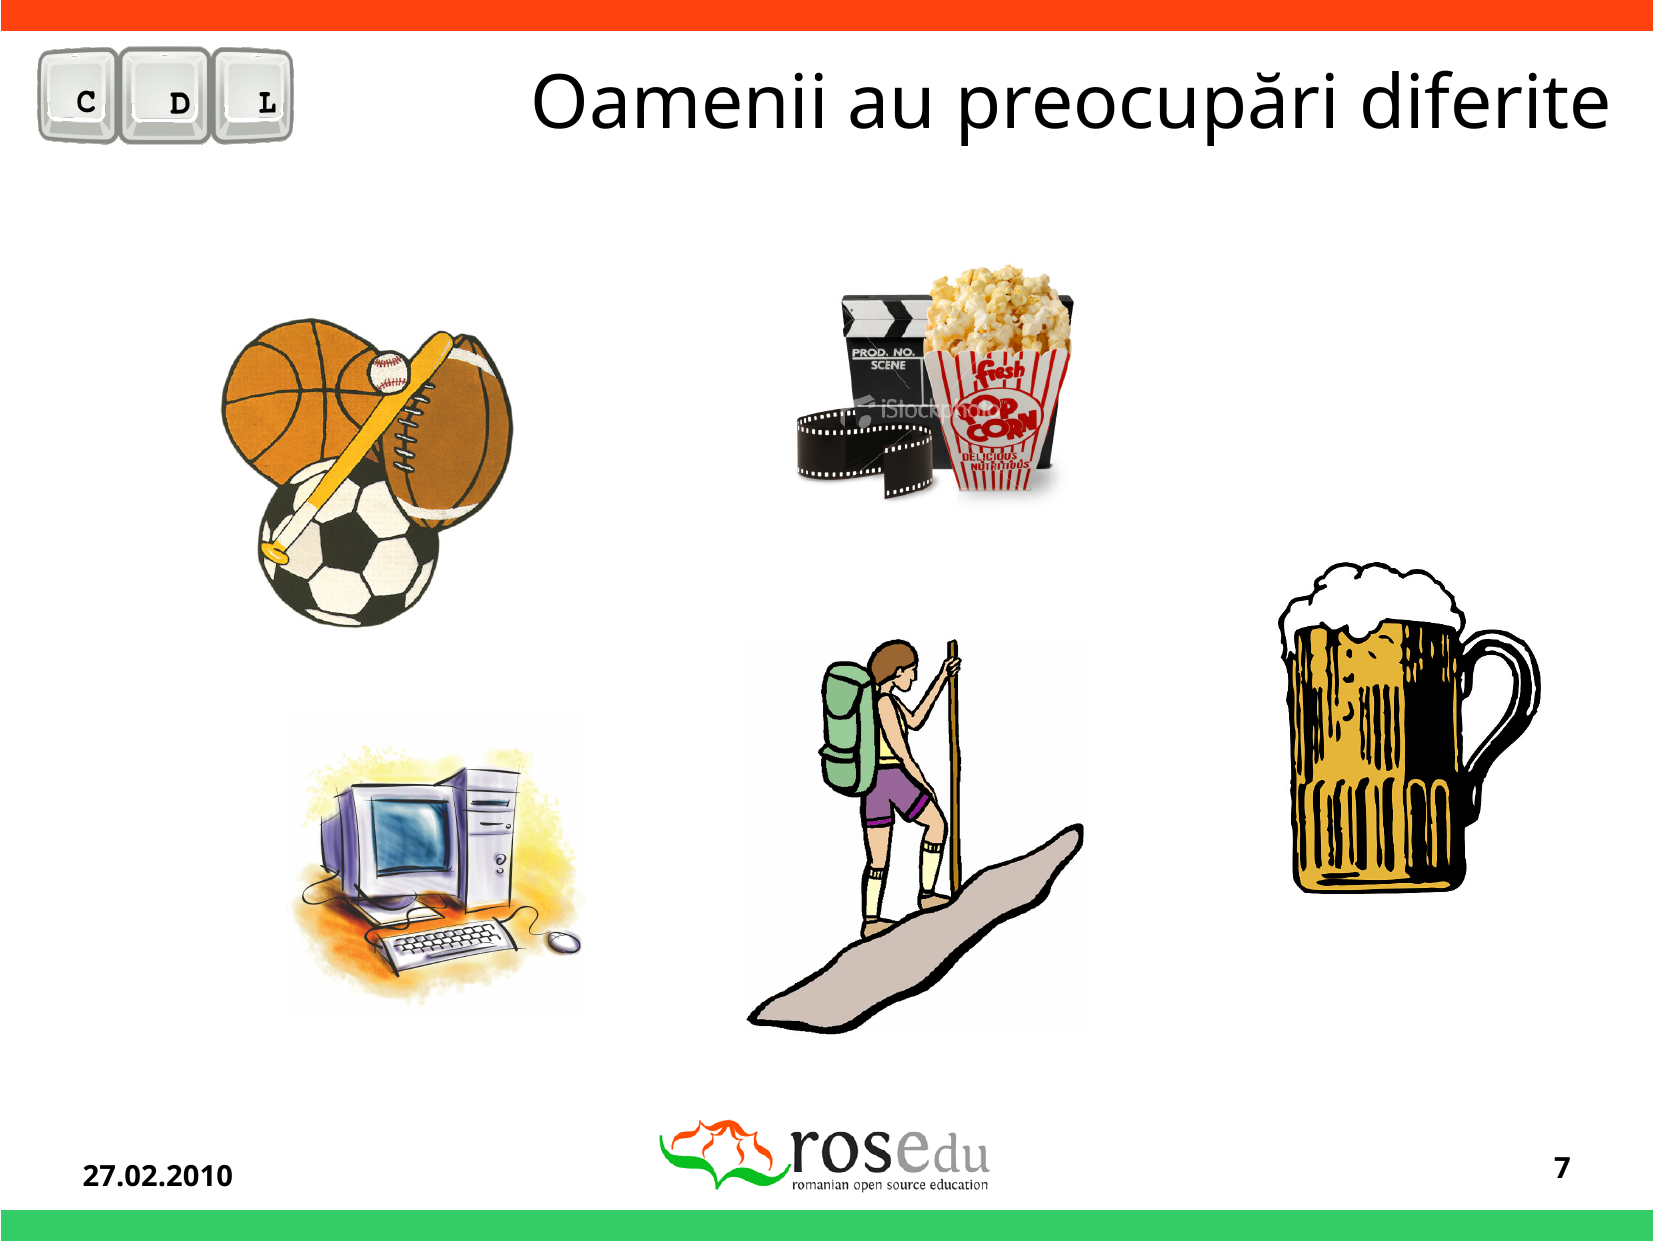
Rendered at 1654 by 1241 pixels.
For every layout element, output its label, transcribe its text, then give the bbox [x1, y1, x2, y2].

picture [656, 1104, 1005, 1209]
picture [214, 314, 526, 638]
title Oamenii au preocupări diferite [300, 52, 1613, 146]
picture [1243, 562, 1576, 894]
picture [37, 46, 294, 145]
picture [746, 637, 1084, 1036]
picture [762, 231, 1104, 528]
picture [286, 712, 587, 1013]
